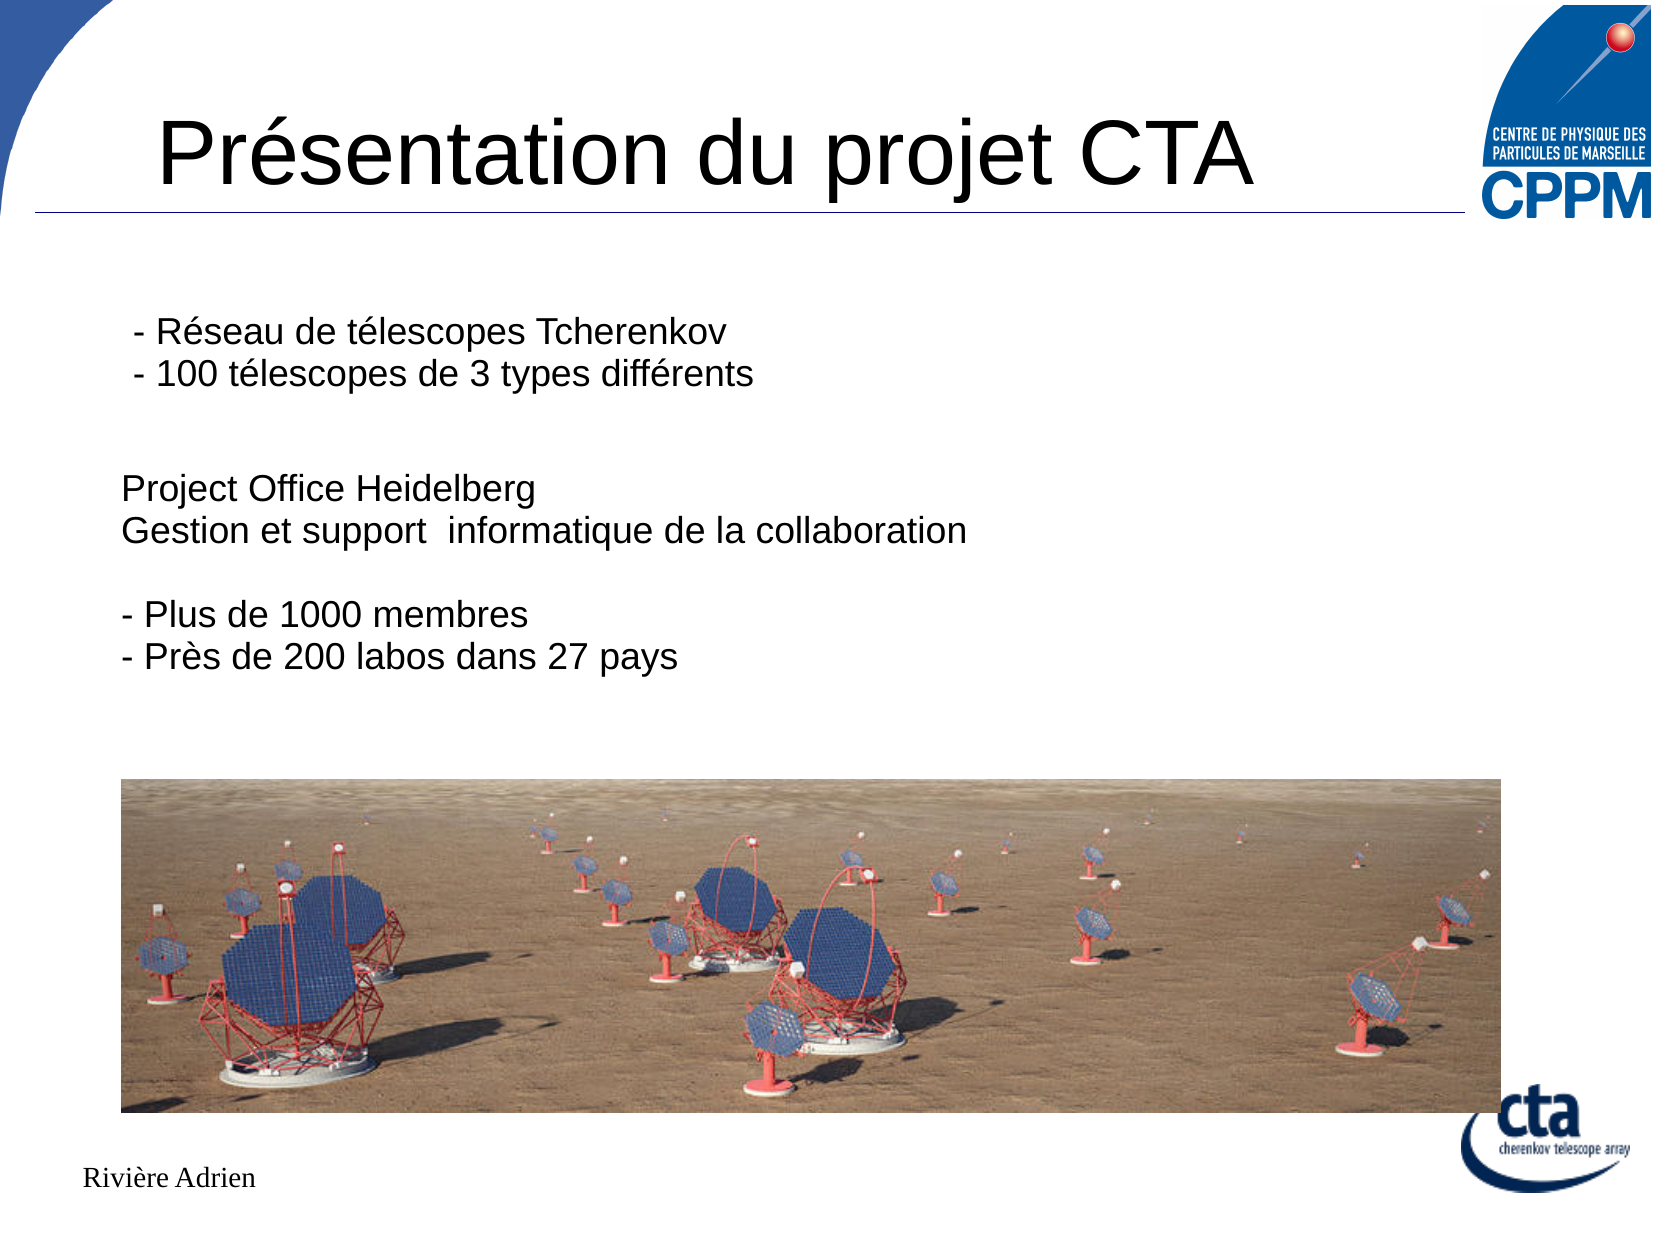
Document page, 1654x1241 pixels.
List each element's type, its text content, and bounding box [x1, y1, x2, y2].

text_box - Réseau de télescopes Tcherenkov - 100 télescopes de 3 types différents [118, 302, 1512, 402]
title [82, 49, 1571, 257]
text_box Présentation du projet CTA [141, 94, 1375, 289]
picture [0, 0, 1654, 1241]
text_box Project Office Heidelberg Gestion et support informatique de la collaboration - Plus de 1000 membres - Près de 200 labos dans 27 pays [106, 460, 1501, 686]
